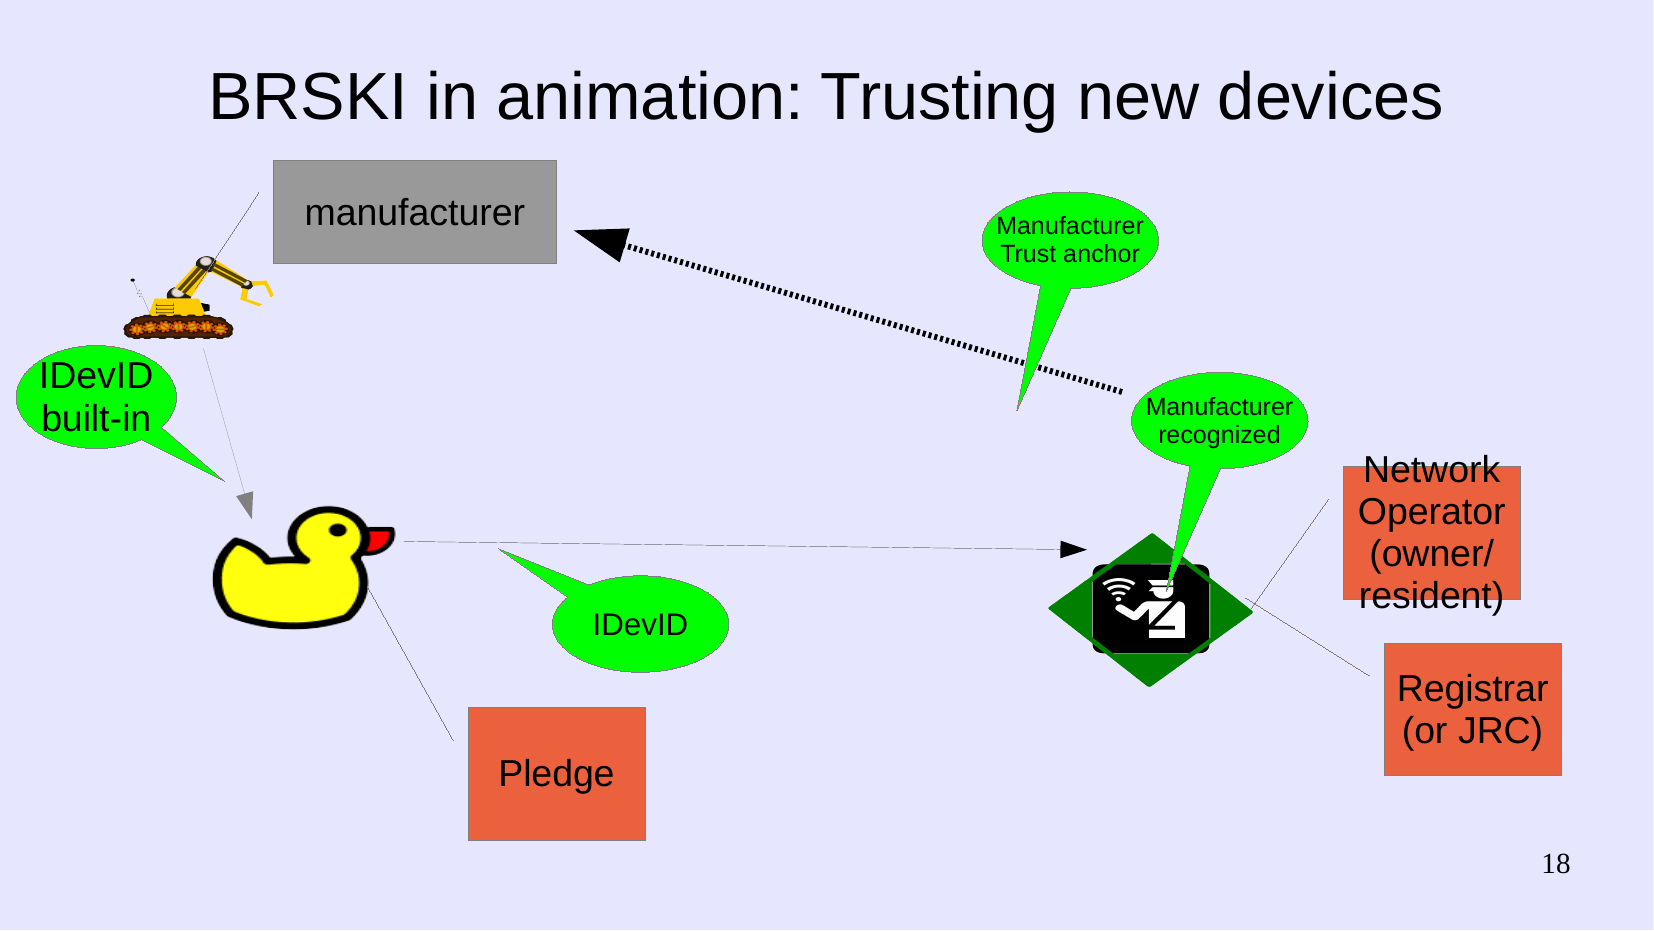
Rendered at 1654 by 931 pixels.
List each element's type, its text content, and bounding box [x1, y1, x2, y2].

text_box manufacturer [273, 160, 556, 264]
picture [1048, 533, 1253, 688]
title BRSKI in animation: Trusting new devices [82, 18, 1571, 175]
text_box Pledge [468, 707, 645, 840]
text_box Network Operator (owner/ resident) [1343, 466, 1520, 599]
picture [202, 495, 404, 647]
text_box IDevID [498, 548, 729, 673]
text_box Manufacturer Trust anchor [982, 191, 1159, 411]
text_box IDevID built-in [16, 345, 225, 482]
picture [123, 256, 274, 339]
text_box Registrar (or JRC) [1384, 643, 1561, 776]
text_box Manufacturer recognized [1131, 372, 1309, 592]
